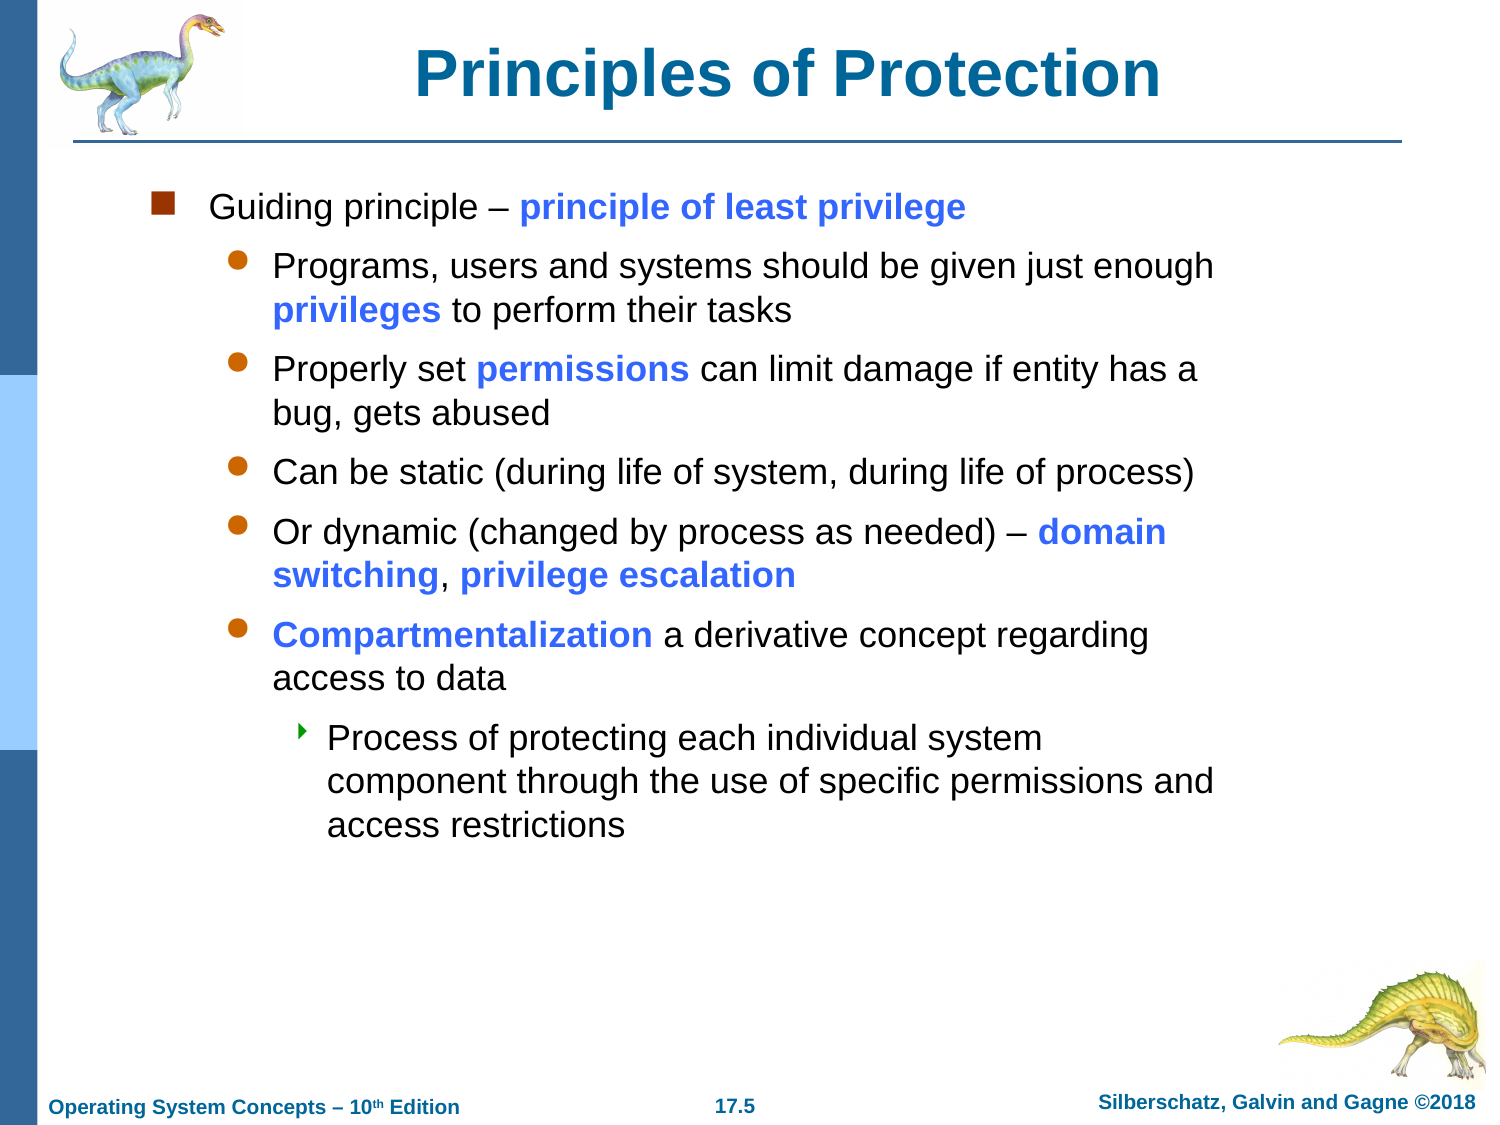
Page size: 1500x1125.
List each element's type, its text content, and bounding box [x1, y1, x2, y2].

title Principles of Protection [153, 23, 1425, 118]
picture [1415, 1094, 1423, 1099]
picture [1275, 959, 1486, 1090]
picture [46, 0, 243, 149]
list Guiding principle – principle of least privilege Programs, users and systems should be given just enough privileges to perform their tasks Properly set permissions can limit damage if entity has a bug, gets abused Can be static (during life of system, during life of process) Or dynamic (changed by process as needed) – domain switching, privilege escalation Compartmentalization a derivative concept regarding access to data Process of protecting each individual system component through the use of specific permissions and access restrictions [139, 175, 1243, 864]
